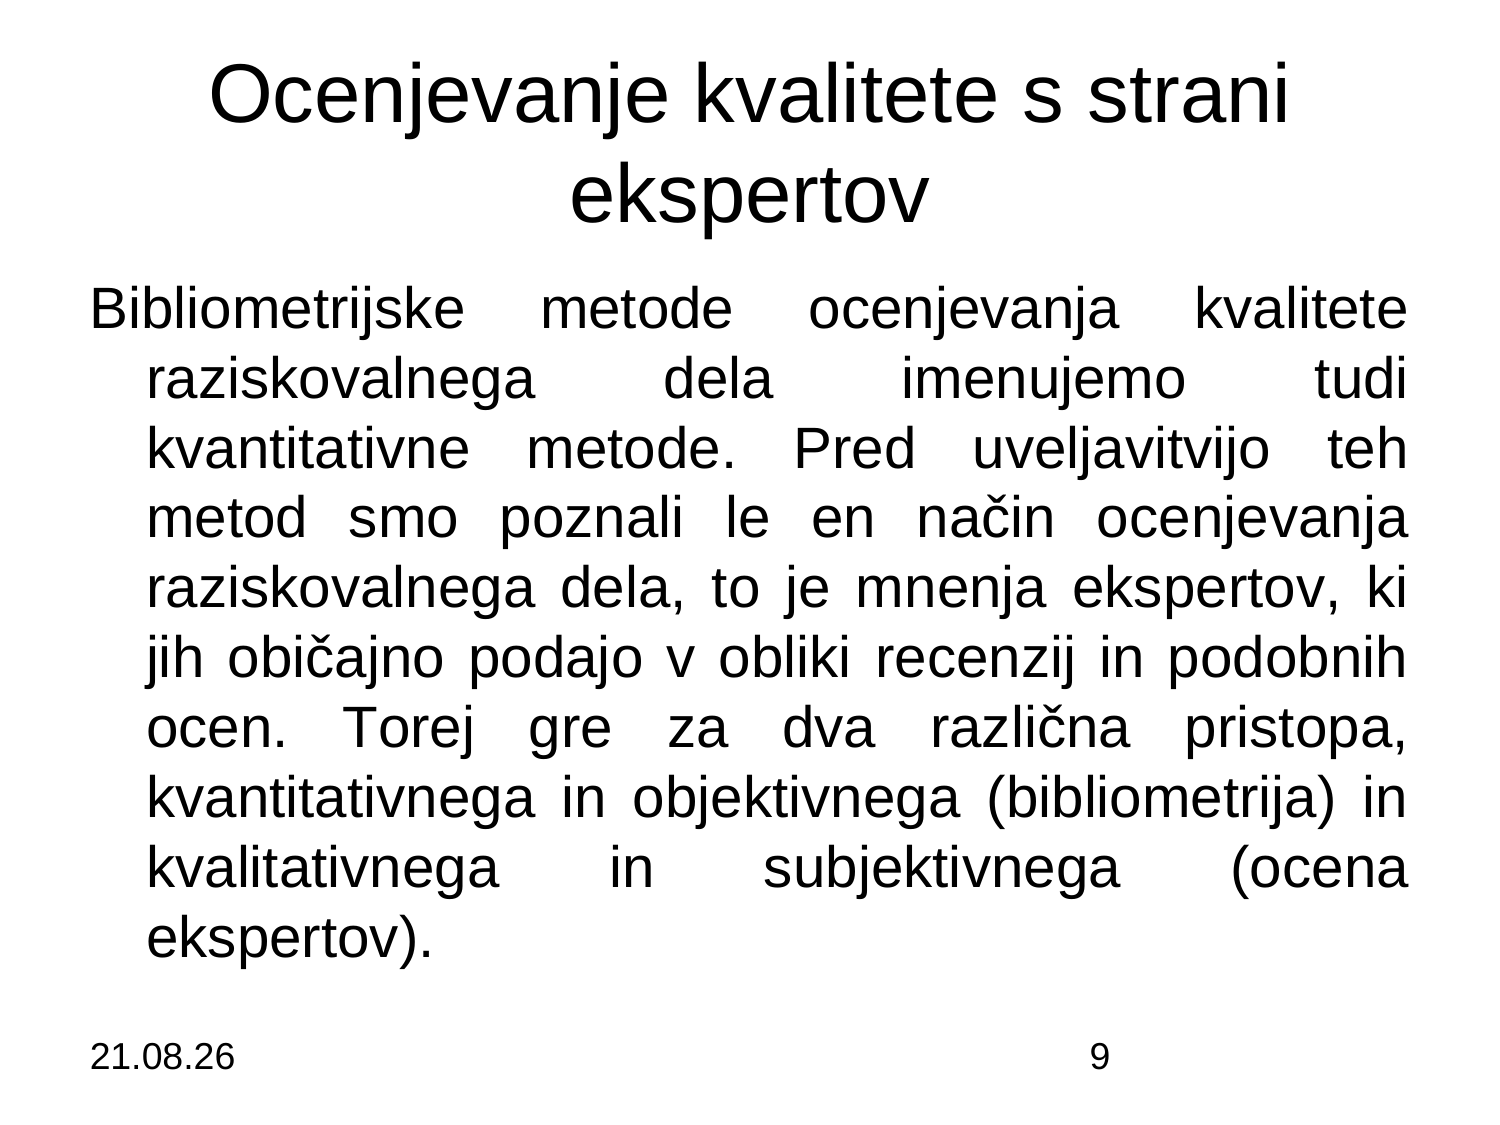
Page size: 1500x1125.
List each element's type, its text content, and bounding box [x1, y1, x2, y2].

title Ocenjevanje kvalitete s strani ekspertov [75, 31, 1426, 247]
list Bibliometrijske metode ocenjevanja kvalitete raziskovalnega dela imenujemo tudi kvantitativne metode. Pred uveljavitvijo teh metod smo poznali le en način ocenjevanja raziskovalnega dela, to je mnenja ekspertov, ki jih običajno podajo v obliki recenzij in podobnih ocen. Torej gre za dva različna pristopa, kvantitativnega in objektivnega (bibliometrija) in kvalitativnega in subjektivnega (ocena ekspertov). [75, 262, 1426, 1006]
